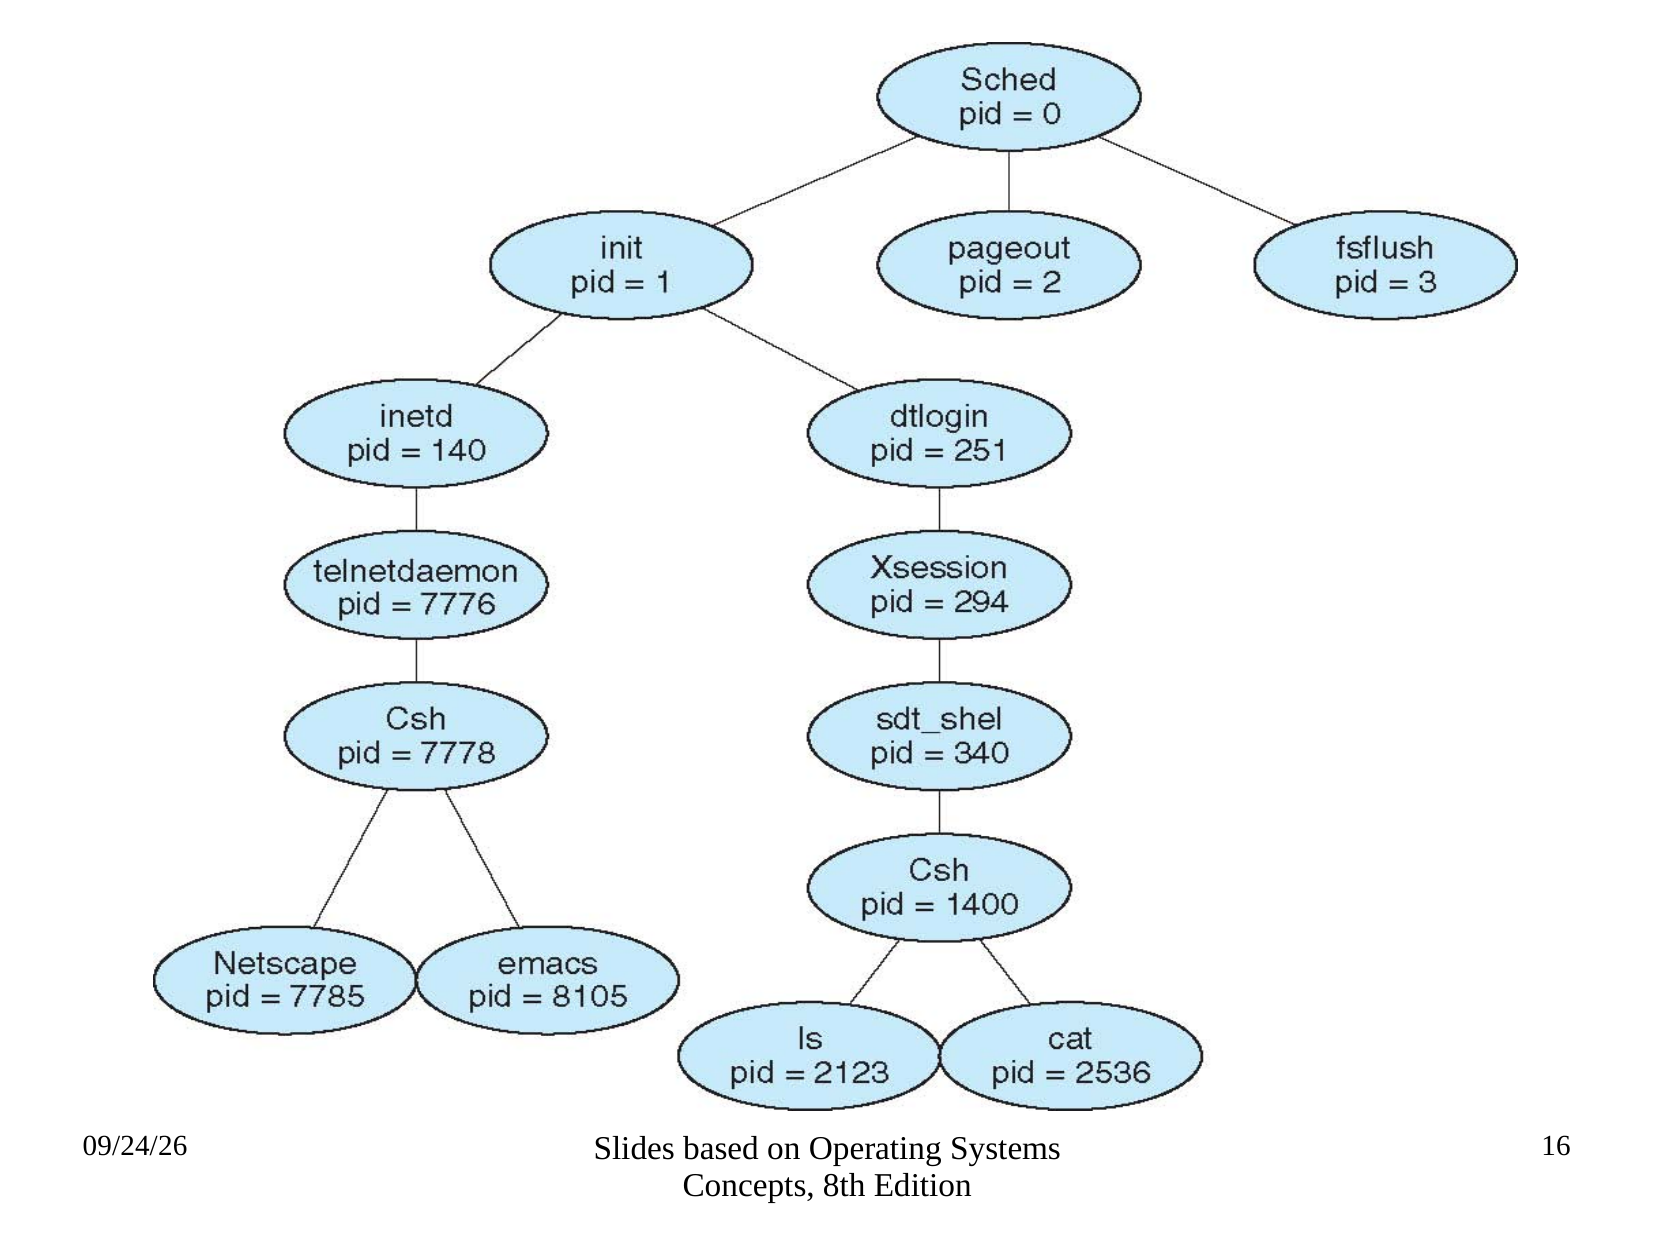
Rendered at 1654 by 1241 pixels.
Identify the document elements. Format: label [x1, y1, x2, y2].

picture [153, 42, 1518, 1111]
